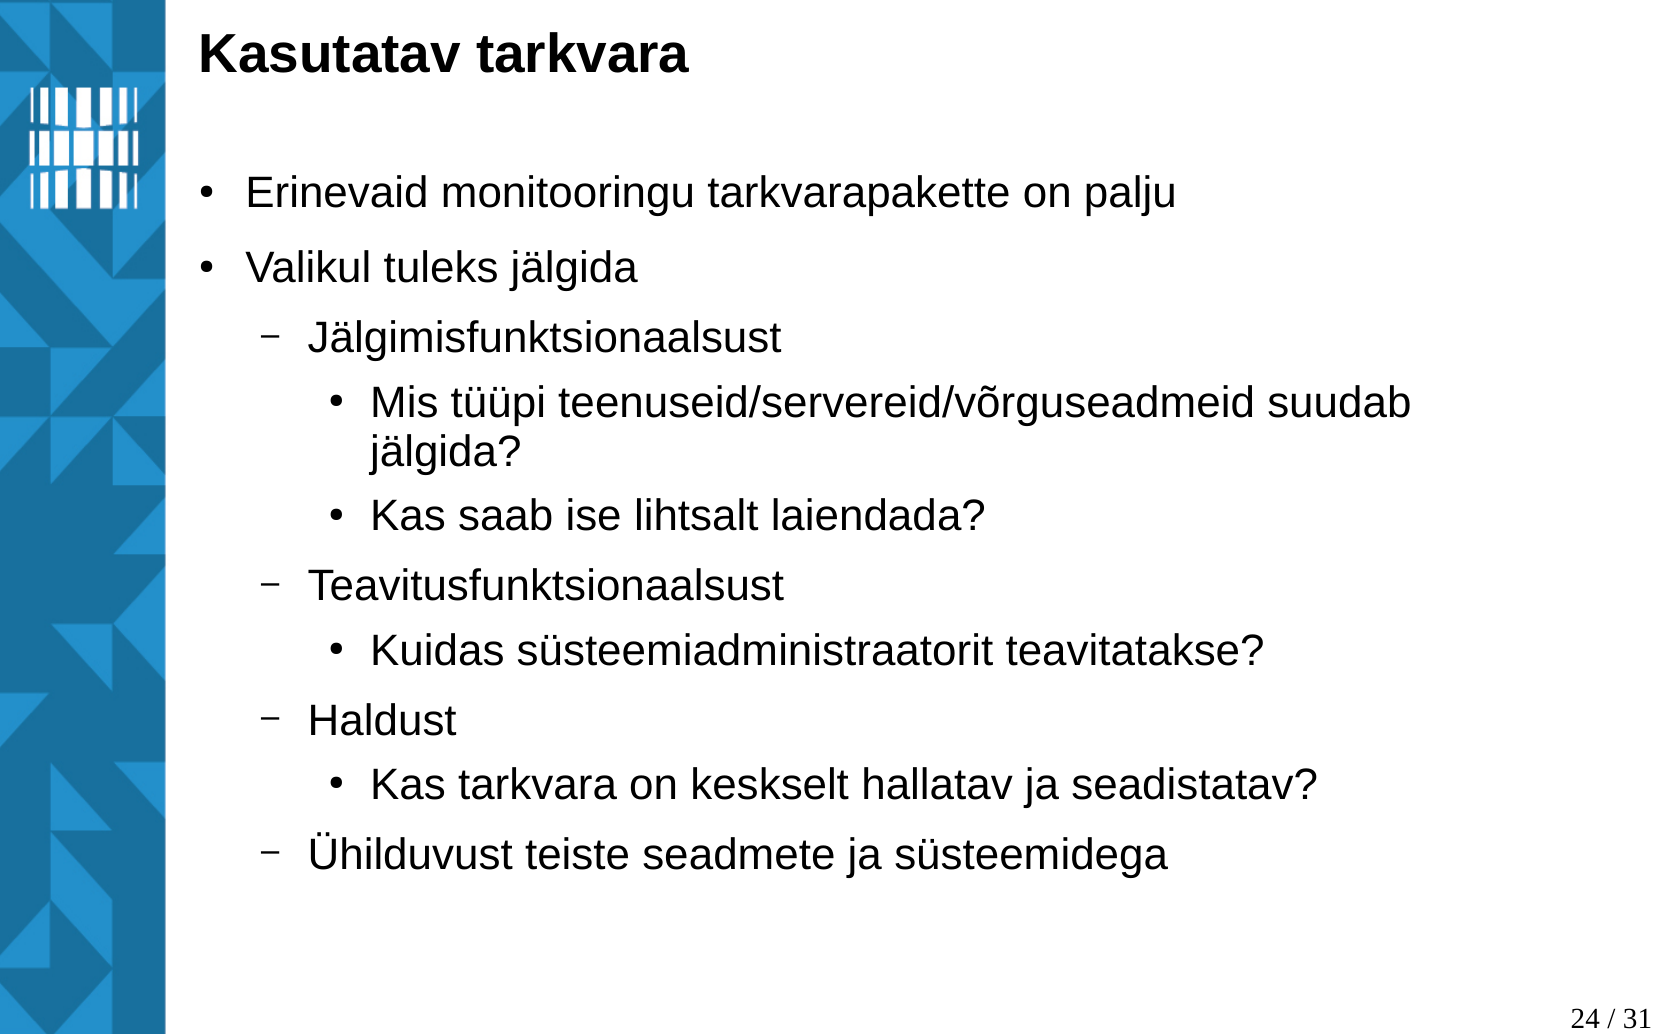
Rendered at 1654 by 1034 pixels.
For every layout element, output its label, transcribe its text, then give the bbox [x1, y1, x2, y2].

title Kasutatav tarkvara [198, 11, 1524, 95]
list Erinevaid monitooringu tarkvarapakette on palju Valikul tuleks jälgida Jälgimisfunktsionaalsust Mis tüüpi teenuseid/servereid/võrguseadmeid suudab jälgida? Kas saab ise lihtsalt laiendada? Teavitusfunktsionaalsust Kuidas süsteemiadministraatorit teavitatakse? Haldust Kas tarkvara on keskselt hallatav ja seadistatav? Ühilduvust teiste seadmete ja süsteemidega [183, 168, 1565, 886]
